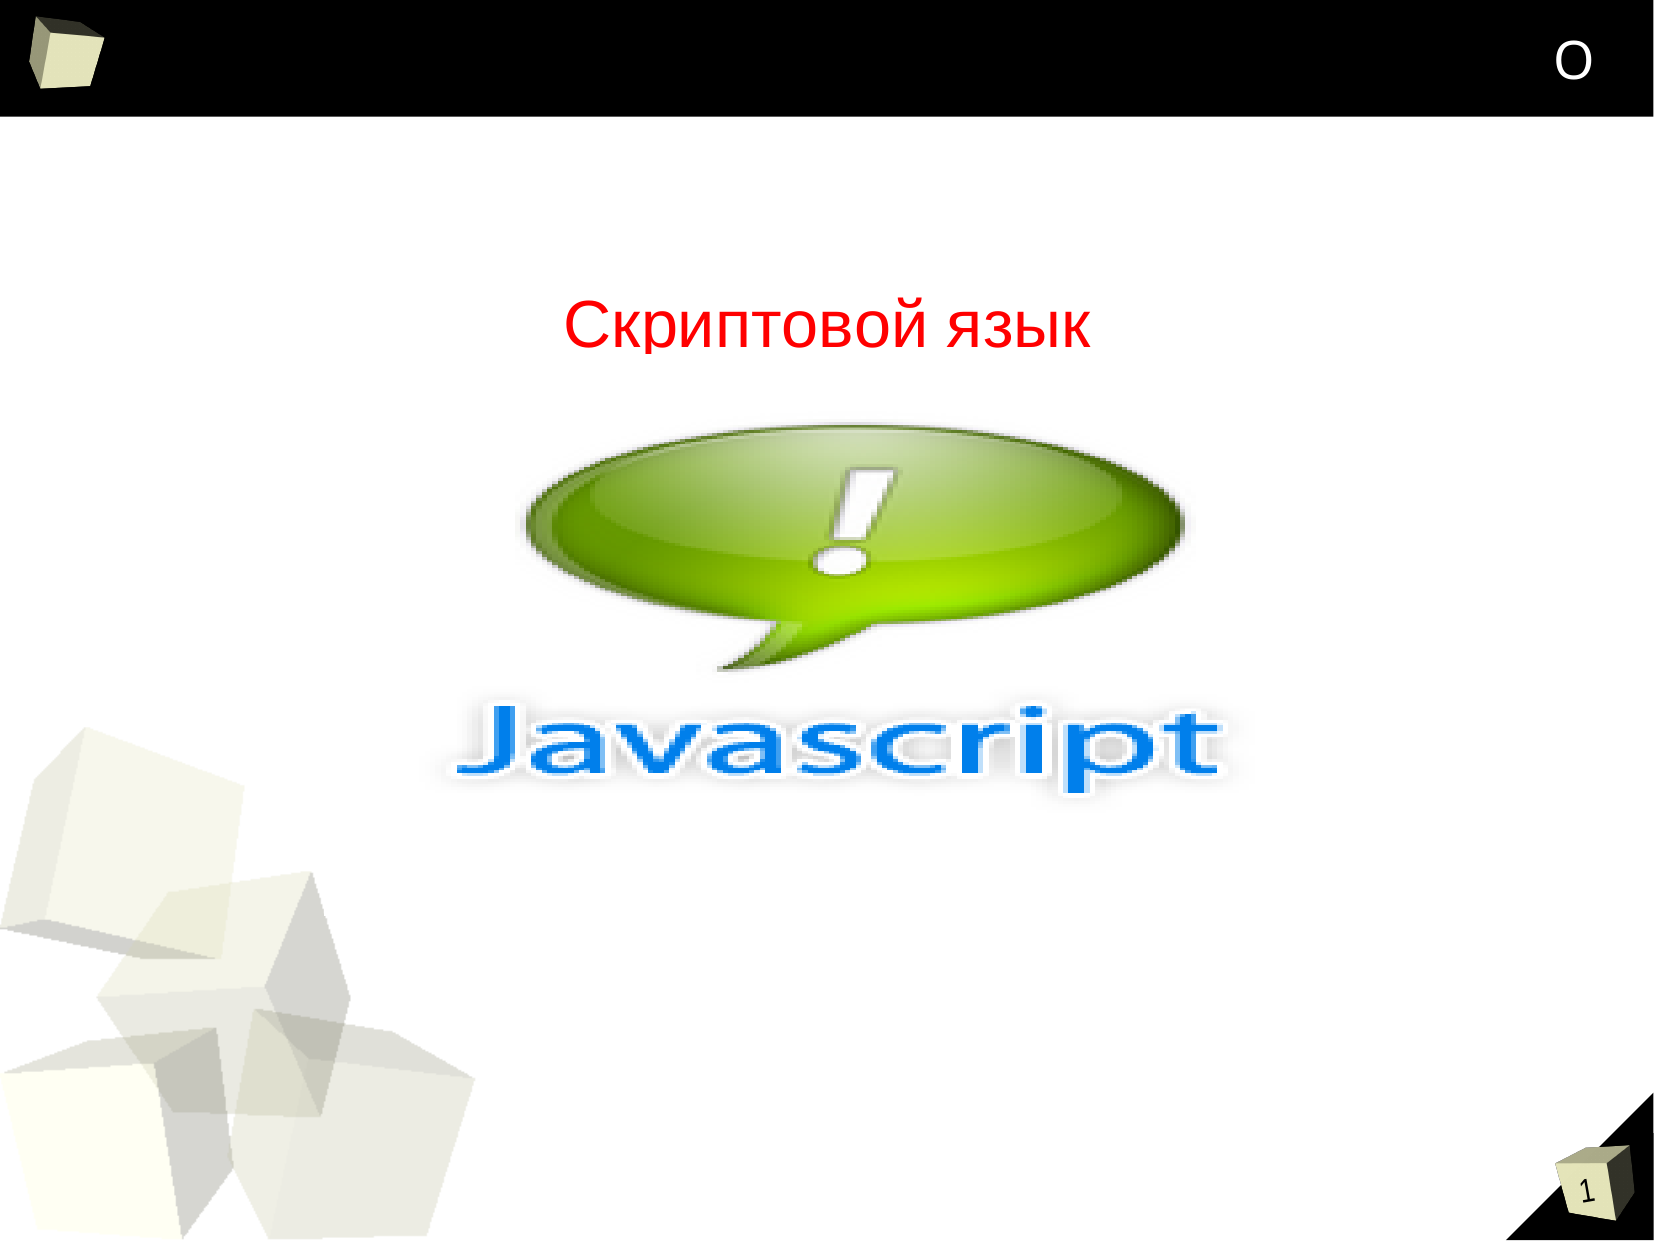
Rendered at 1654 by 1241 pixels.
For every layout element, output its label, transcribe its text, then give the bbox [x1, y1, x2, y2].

subtitle Скриптовой язык [44, 177, 1611, 473]
title О [118, 0, 1595, 119]
picture [0, 354, 1388, 1241]
